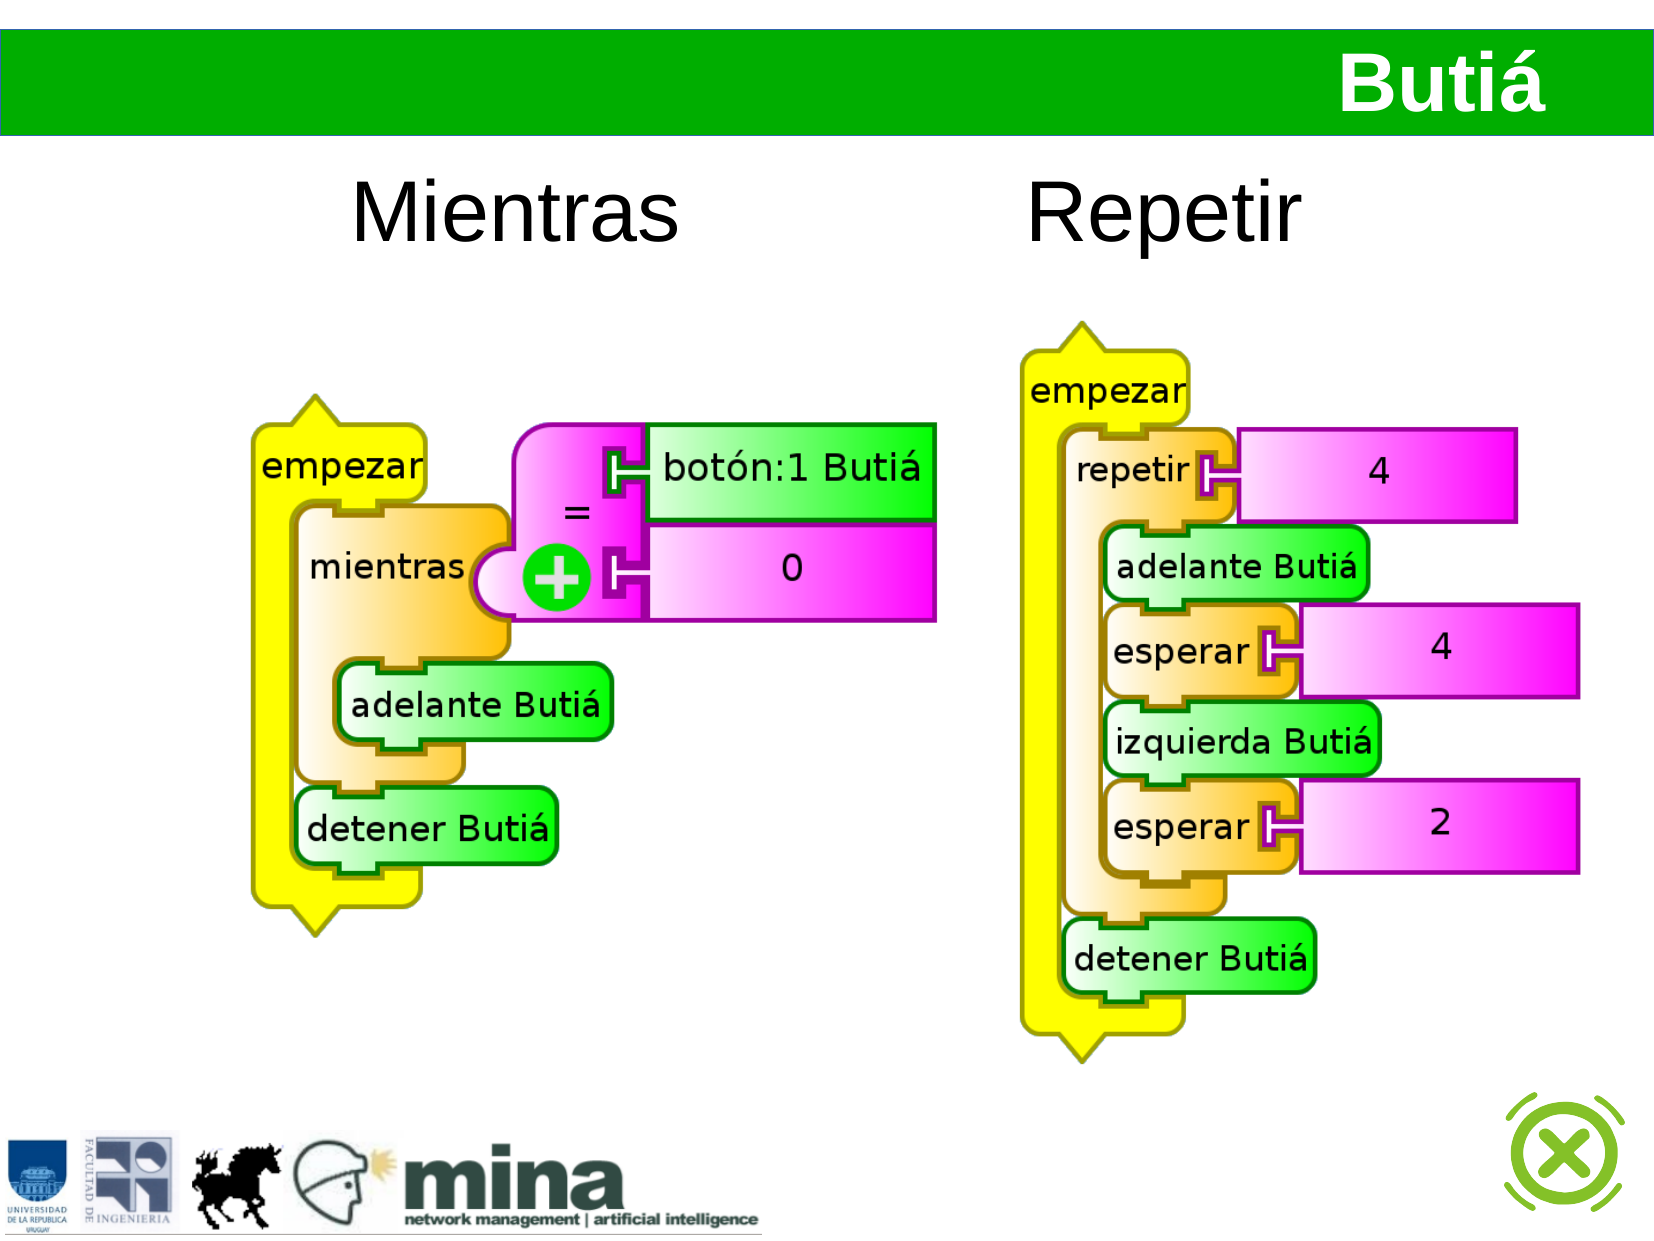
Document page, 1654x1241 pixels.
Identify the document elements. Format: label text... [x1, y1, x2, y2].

picture [5, 1130, 762, 1235]
title Mientras Repetir [82, 108, 1571, 316]
picture [1504, 1092, 1625, 1212]
picture [233, 383, 961, 946]
picture [990, 284, 1622, 1078]
